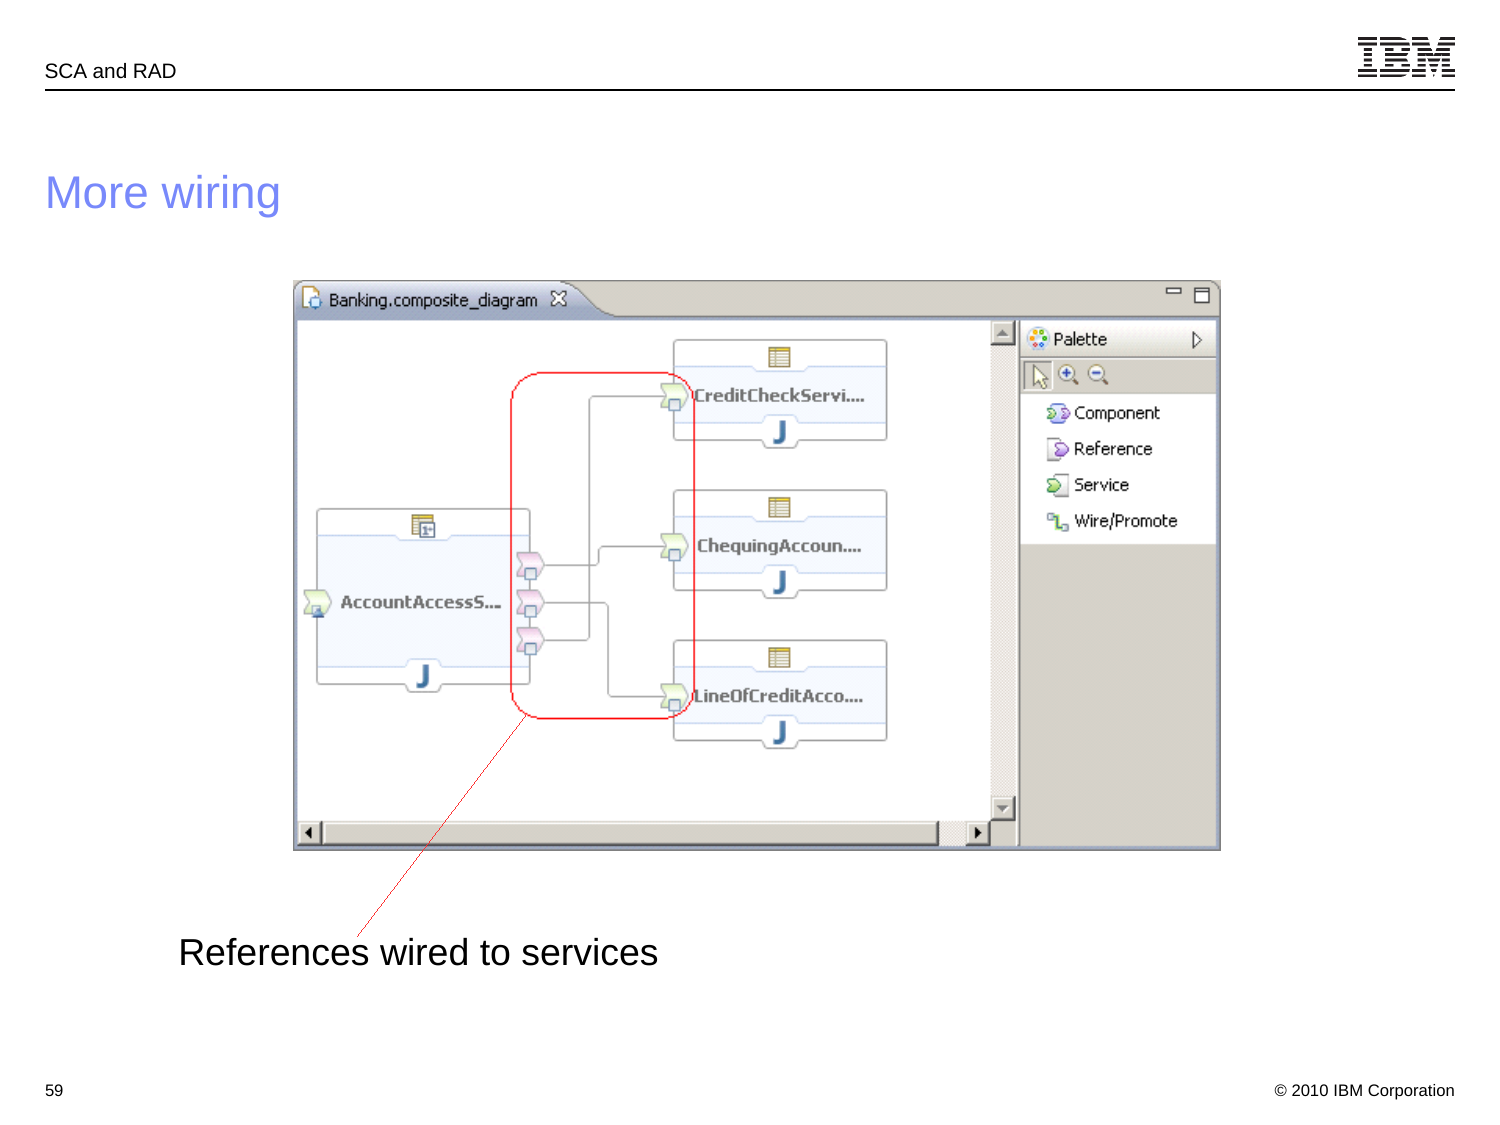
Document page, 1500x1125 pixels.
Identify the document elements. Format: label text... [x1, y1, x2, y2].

text_box References wired to services [163, 923, 673, 984]
title More wiring [29, 89, 1455, 301]
picture [293, 280, 1221, 852]
picture [1358, 37, 1455, 77]
